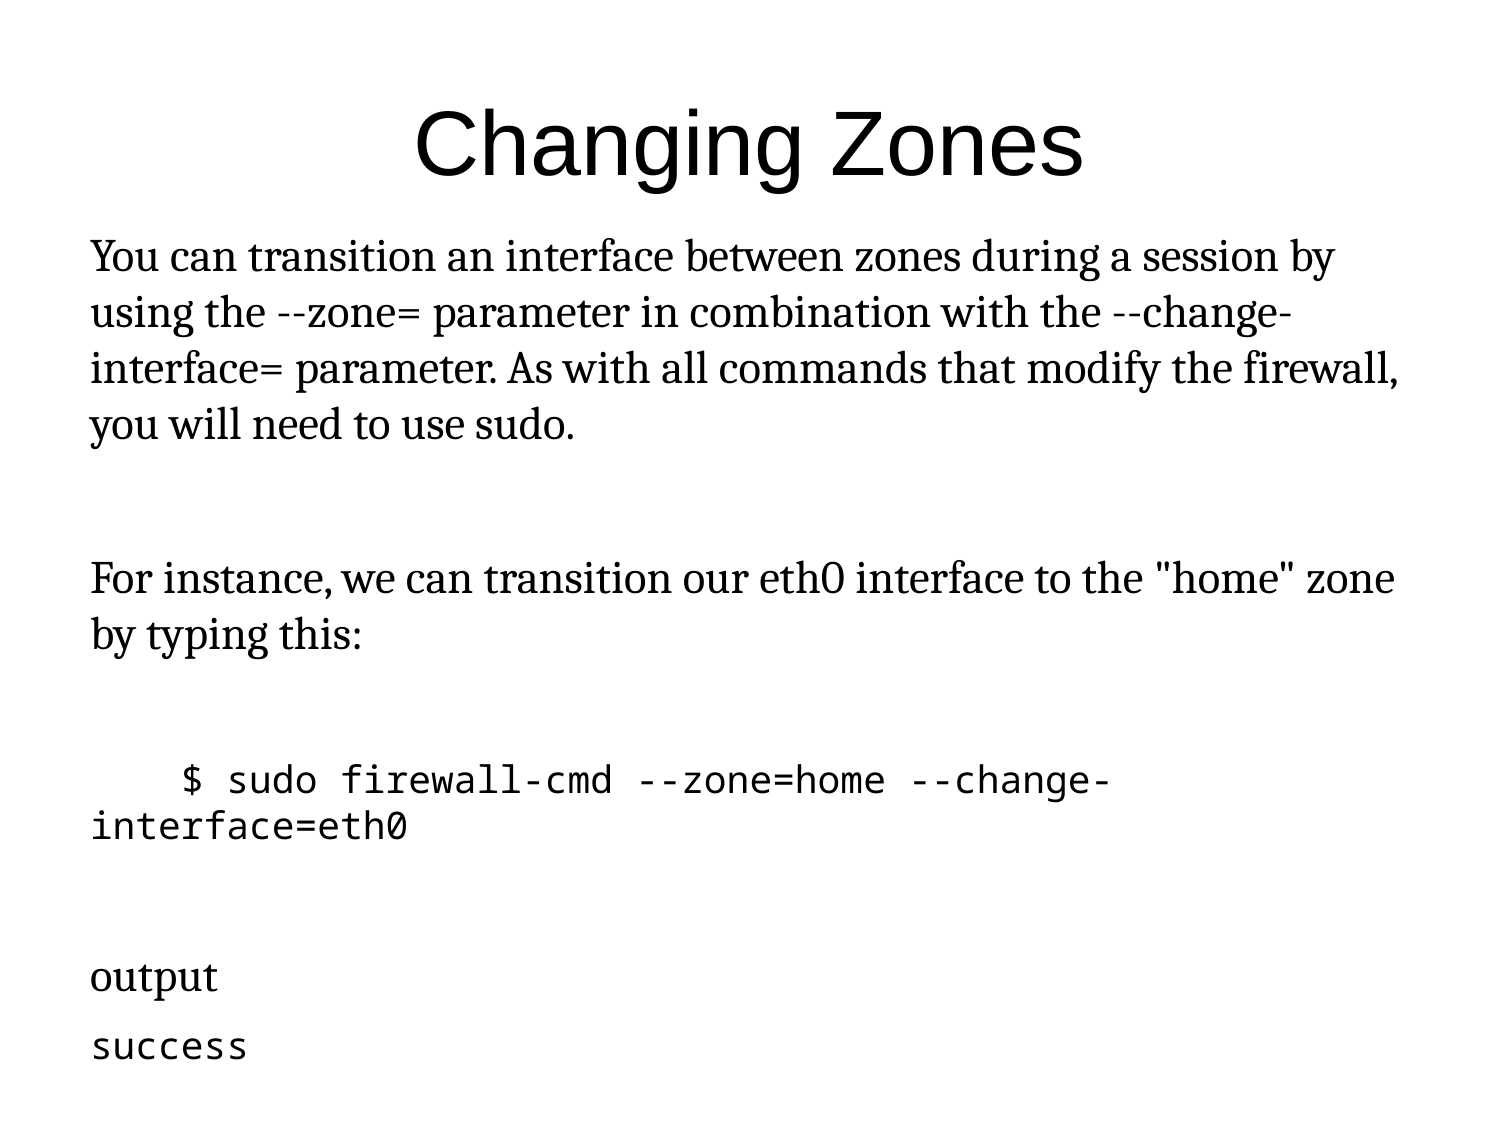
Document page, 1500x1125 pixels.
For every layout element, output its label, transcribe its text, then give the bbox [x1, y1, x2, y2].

title Changing Zones [75, 45, 1425, 217]
list You can transition an interface between zones during a session by using the --zone= parameter in combination with the --change-interface= parameter. As with all commands that modify the firewall, you will need to use sudo. For instance, we can transition our eth0 interface to the "home" zone by typing this: $ sudo firewall-cmd --zone=home --change-interface=eth0 output success [75, 217, 1425, 1081]
